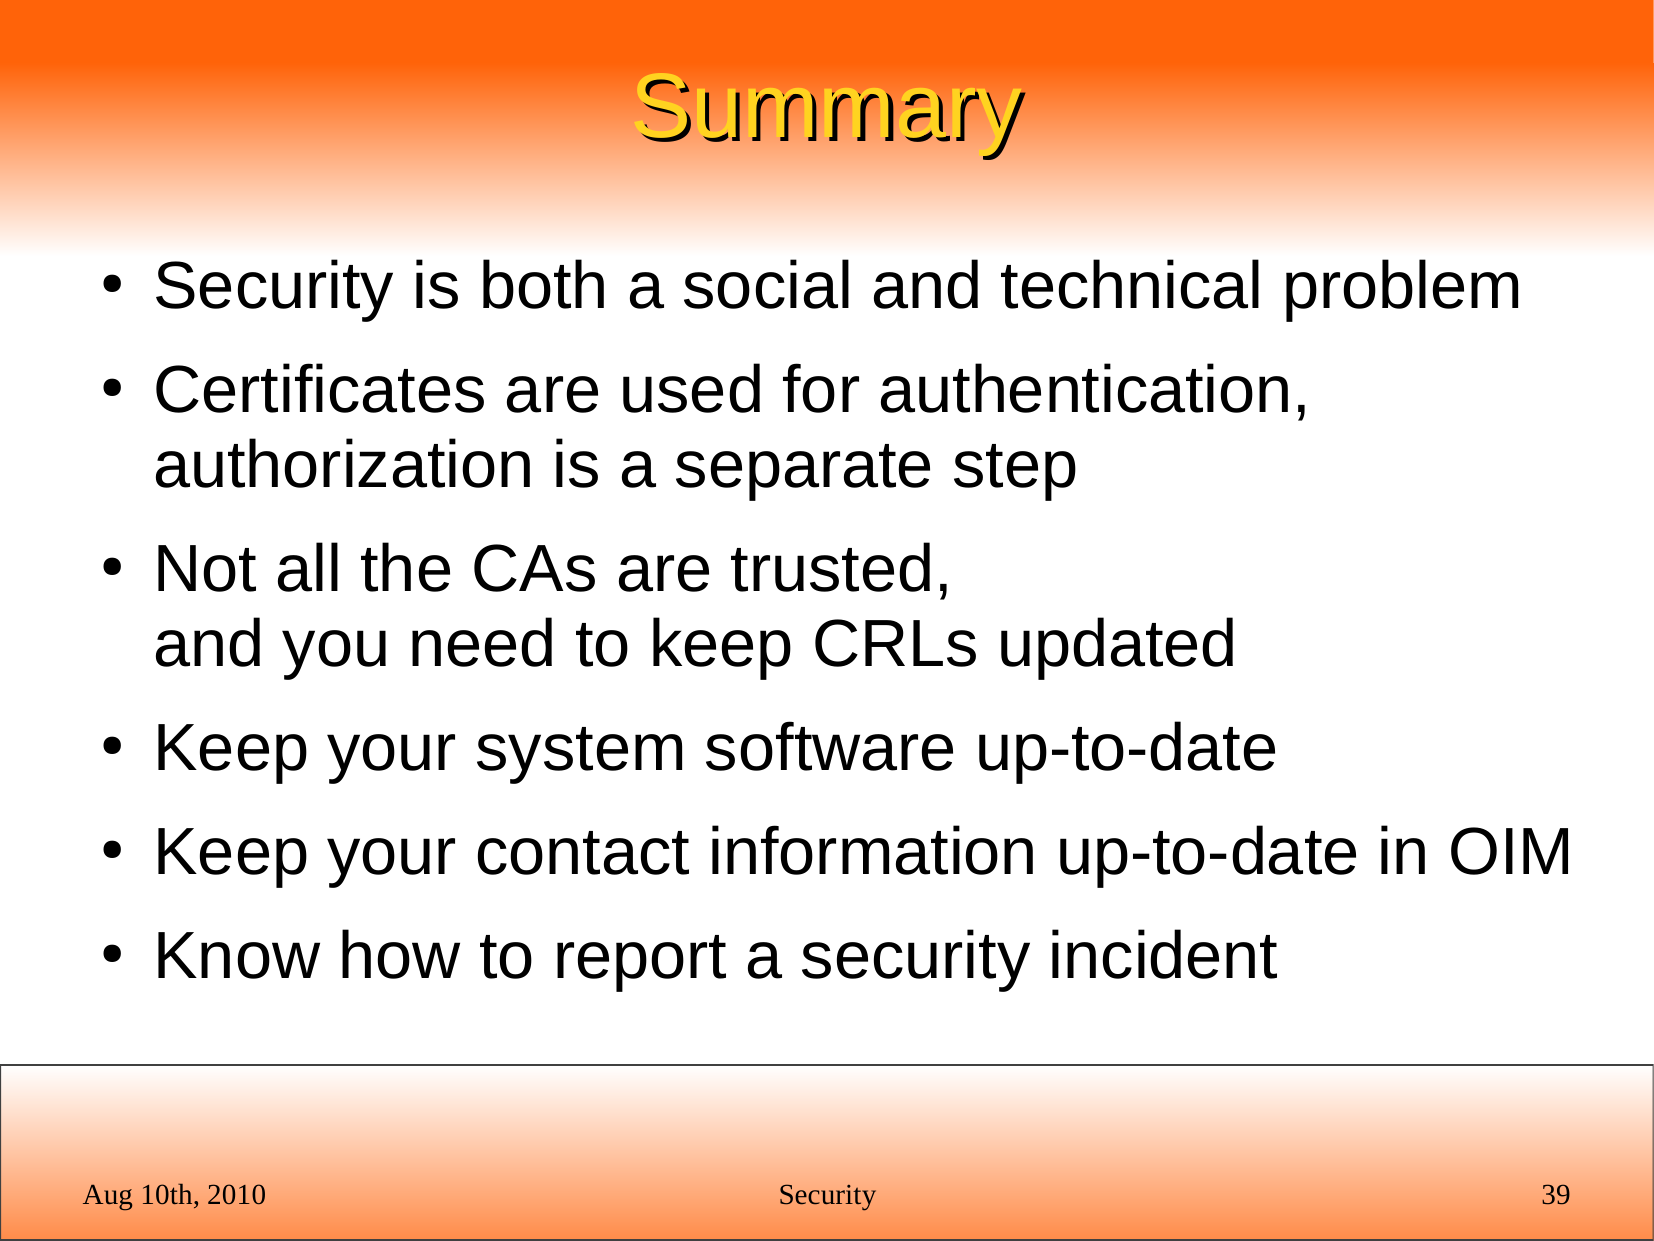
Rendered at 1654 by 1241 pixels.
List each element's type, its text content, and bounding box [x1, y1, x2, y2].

title Summary [82, 2, 1571, 210]
list Security is both a social and technical problem Certificates are used for authentication, authorization is a separate step Not all the CAs are trusted, and you need to keep CRLs updated Keep your system software up-to-date Keep your contact information up-to-date in OIM Know how to report a security incident [82, 247, 1599, 1109]
